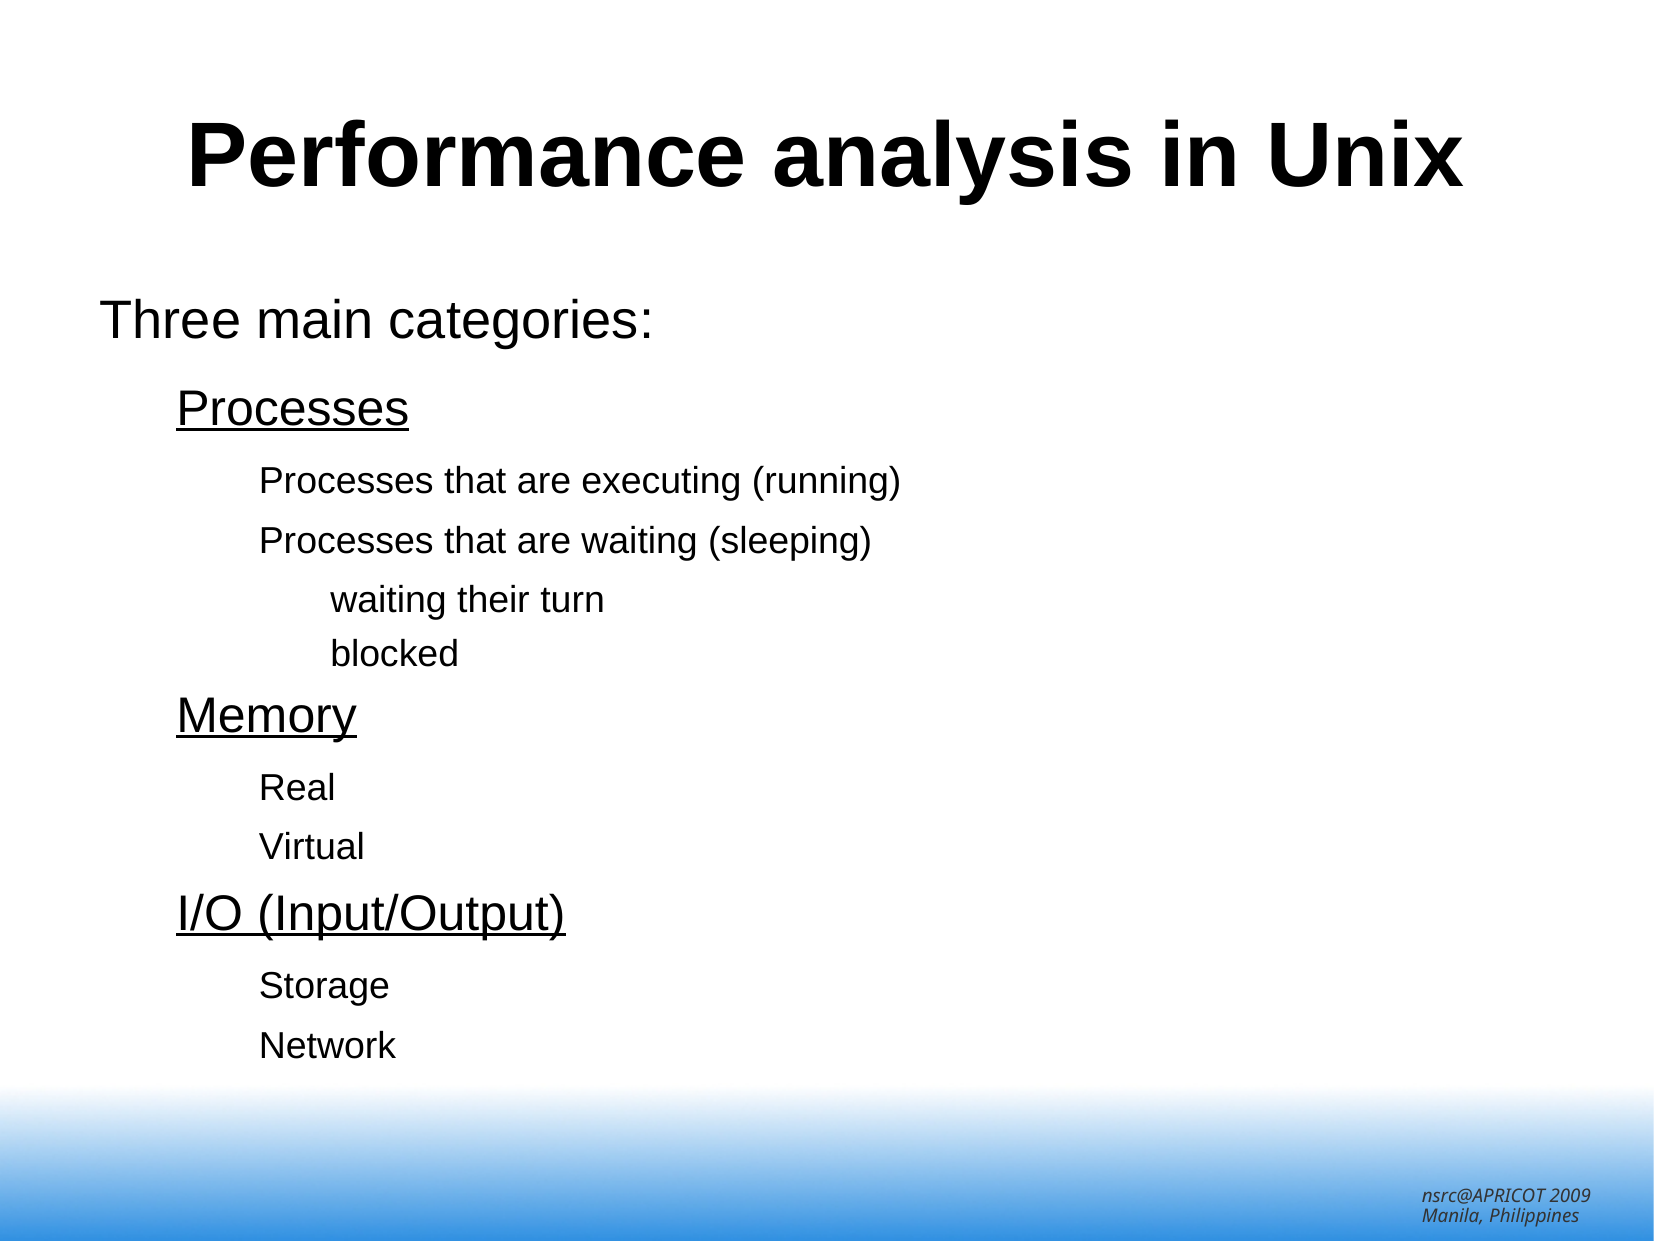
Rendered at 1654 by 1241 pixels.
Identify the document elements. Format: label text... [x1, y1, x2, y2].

list Three main categories: Processes Processes that are executing (running)‏ Processes that are waiting (sleeping)‏ waiting their turn blocked Memory Real Virtual I/O (Input/Output)‏ Storage Network [82, 290, 1571, 1109]
picture [0, 1083, 1654, 1241]
title Performance analysis in Unix [82, 49, 1571, 257]
